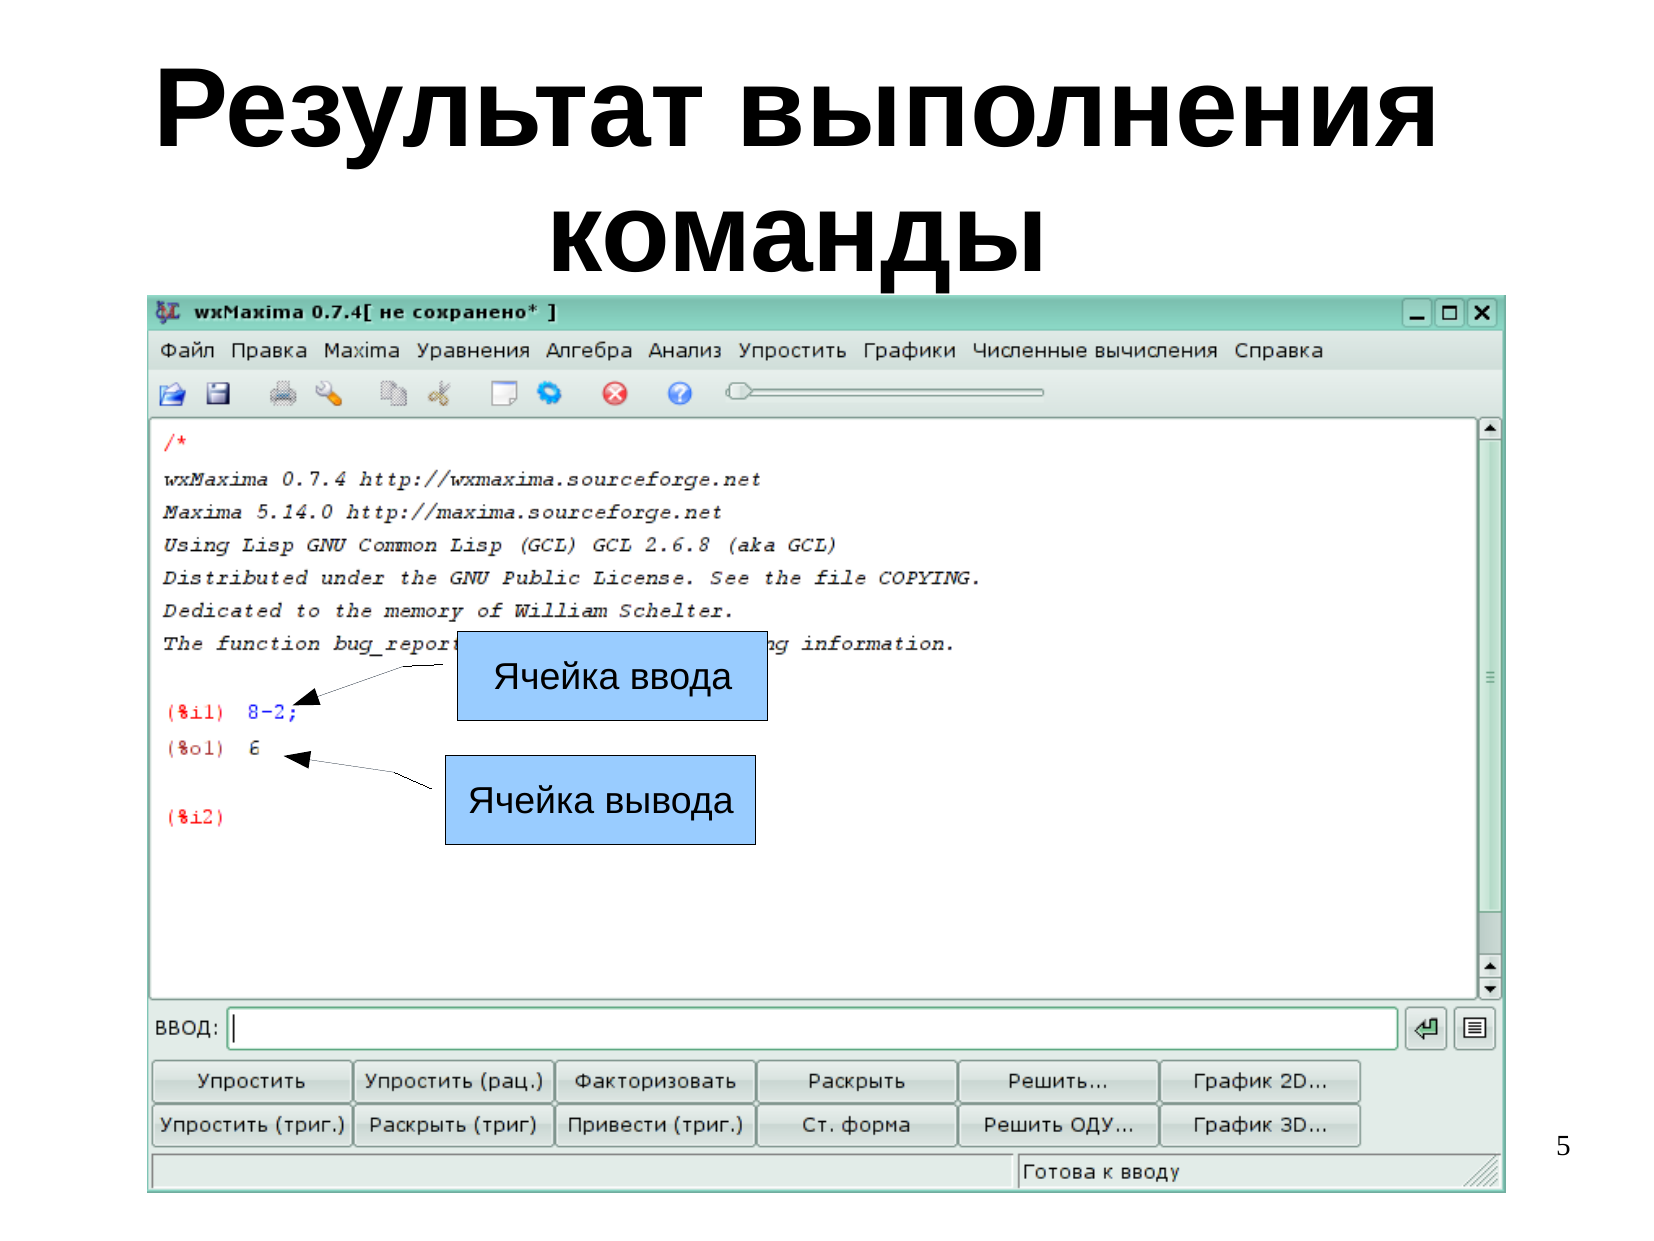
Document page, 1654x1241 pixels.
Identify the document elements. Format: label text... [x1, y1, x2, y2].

text_box Результат выполнения команды [29, 36, 1565, 303]
text_box Ячейка ввода [458, 632, 768, 721]
text_box Ячейка вывода [446, 756, 756, 845]
picture [147, 303, 1506, 1193]
